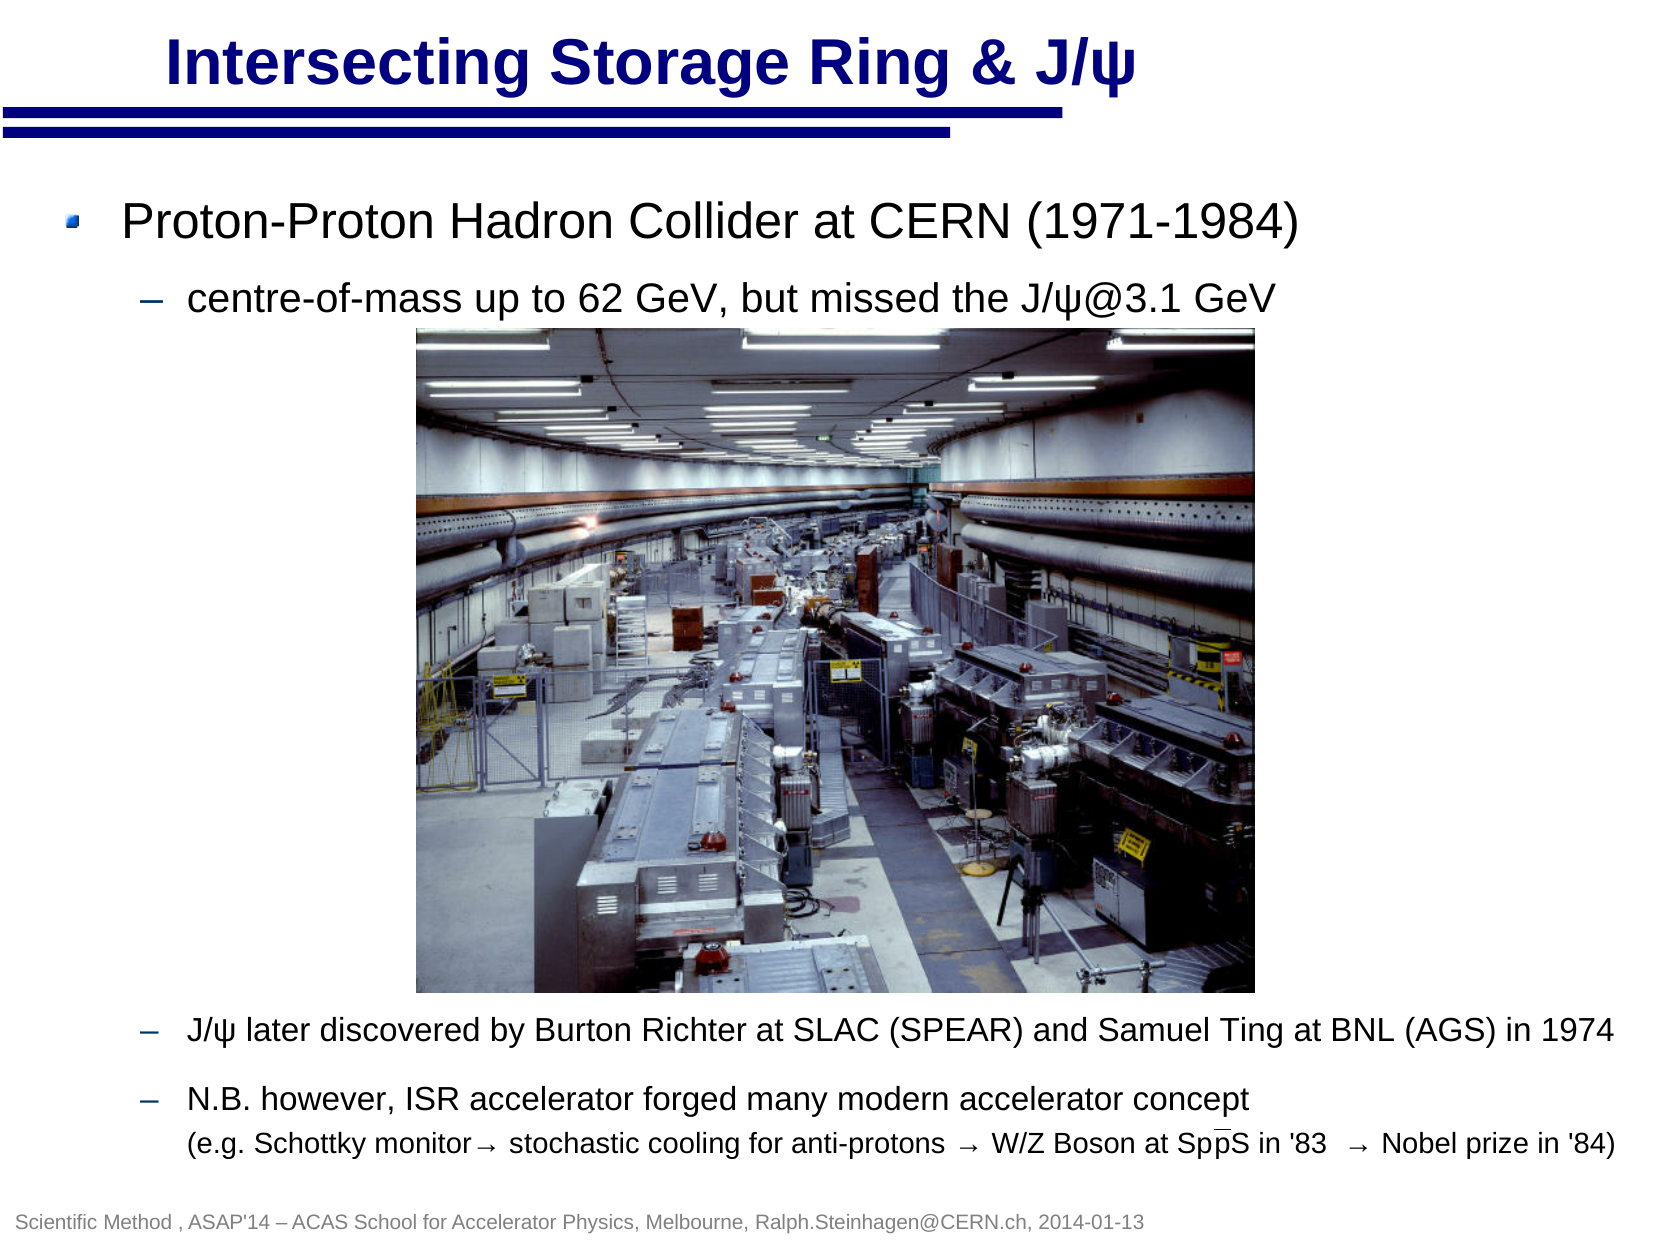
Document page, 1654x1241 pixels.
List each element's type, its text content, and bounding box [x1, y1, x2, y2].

list Proton-Proton Hadron Collider at CERN (1971-1984) centre-of-mass up to 62 GeV, but missed the J/ψ@3.1 GeV J/ψ later discovered by Burton Richter at SLAC (SPEAR) and Samuel Ting at BNL (AGS) in 1974 N.B. however, ISR accelerator forged many modern accelerator concept (e.g. Schottky monitor→ stochastic cooling for anti-protons → W/Z Boson at SppS in '83 → Nobel prize in '84) [65, 192, 1628, 1205]
title Intersecting Storage Ring & J/ψ [165, 0, 1323, 124]
picture [416, 328, 1255, 993]
